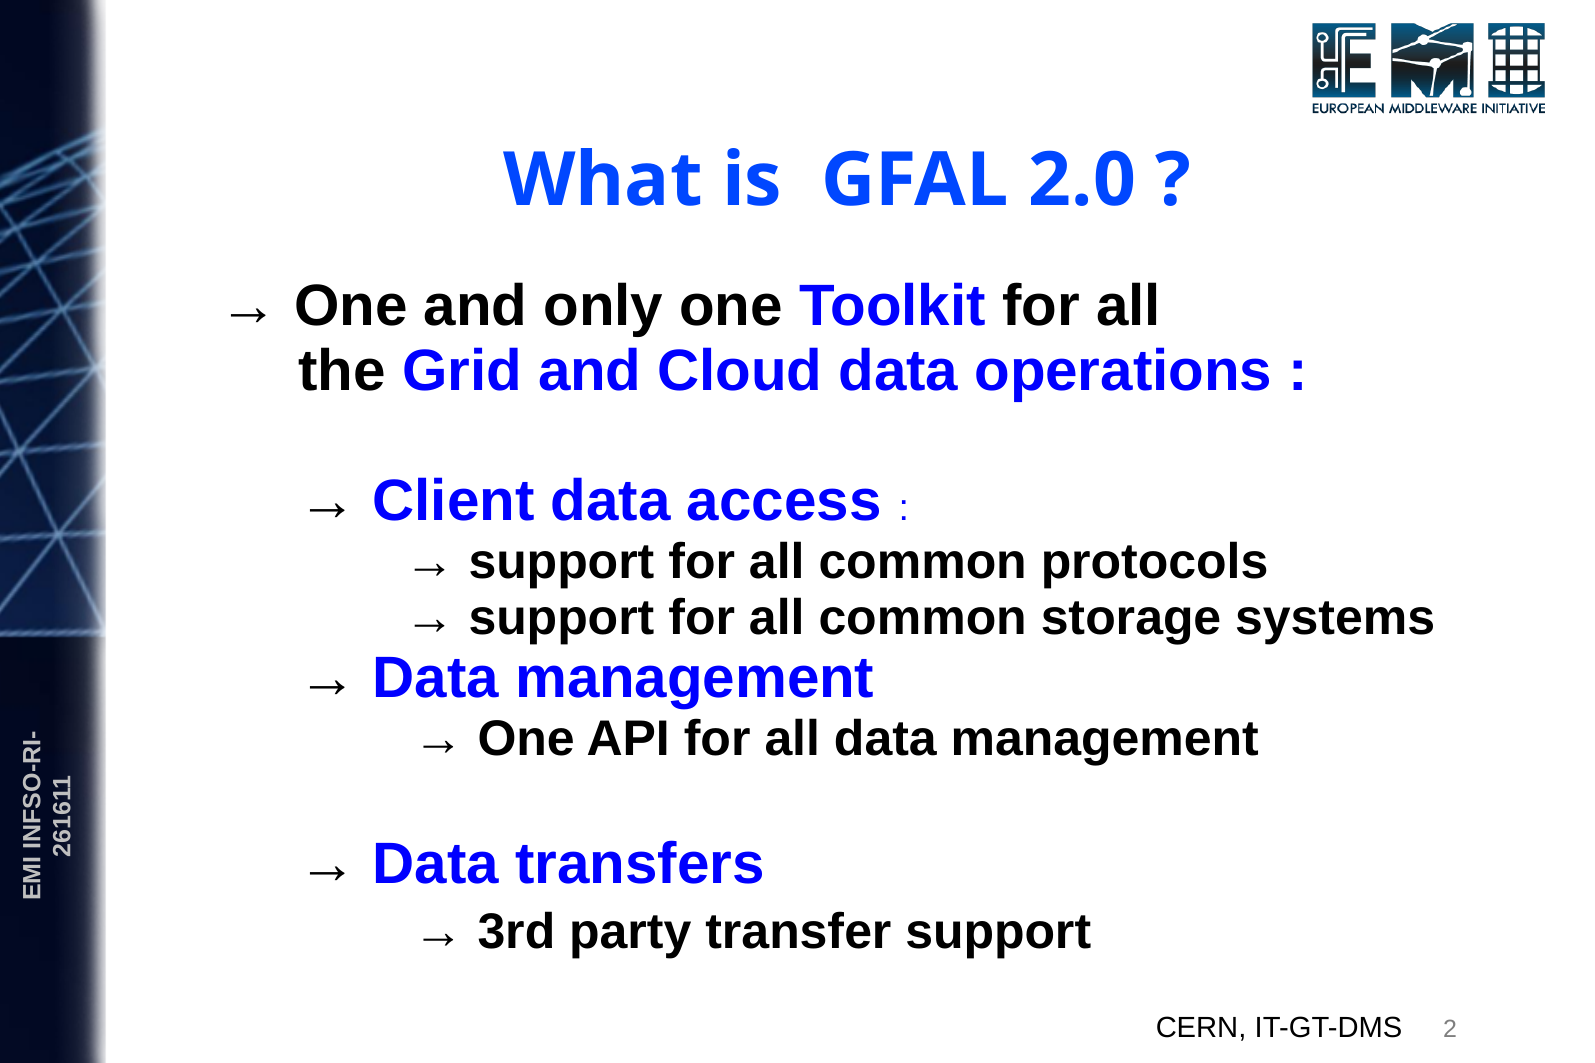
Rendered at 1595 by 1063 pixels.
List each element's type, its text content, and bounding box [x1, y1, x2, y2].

picture [1260, 7, 1595, 133]
picture [0, 0, 118, 1063]
title What is GFAL 2.0 ? [129, 86, 1565, 265]
text_box → One and only one Toolkit for all the Grid and Cloud data operations : → Client data access : → support for all common protocols → support for all common storage systems → Data management → One API for all data management → Data transfers → 3rd party transfer support [177, 265, 1536, 1063]
